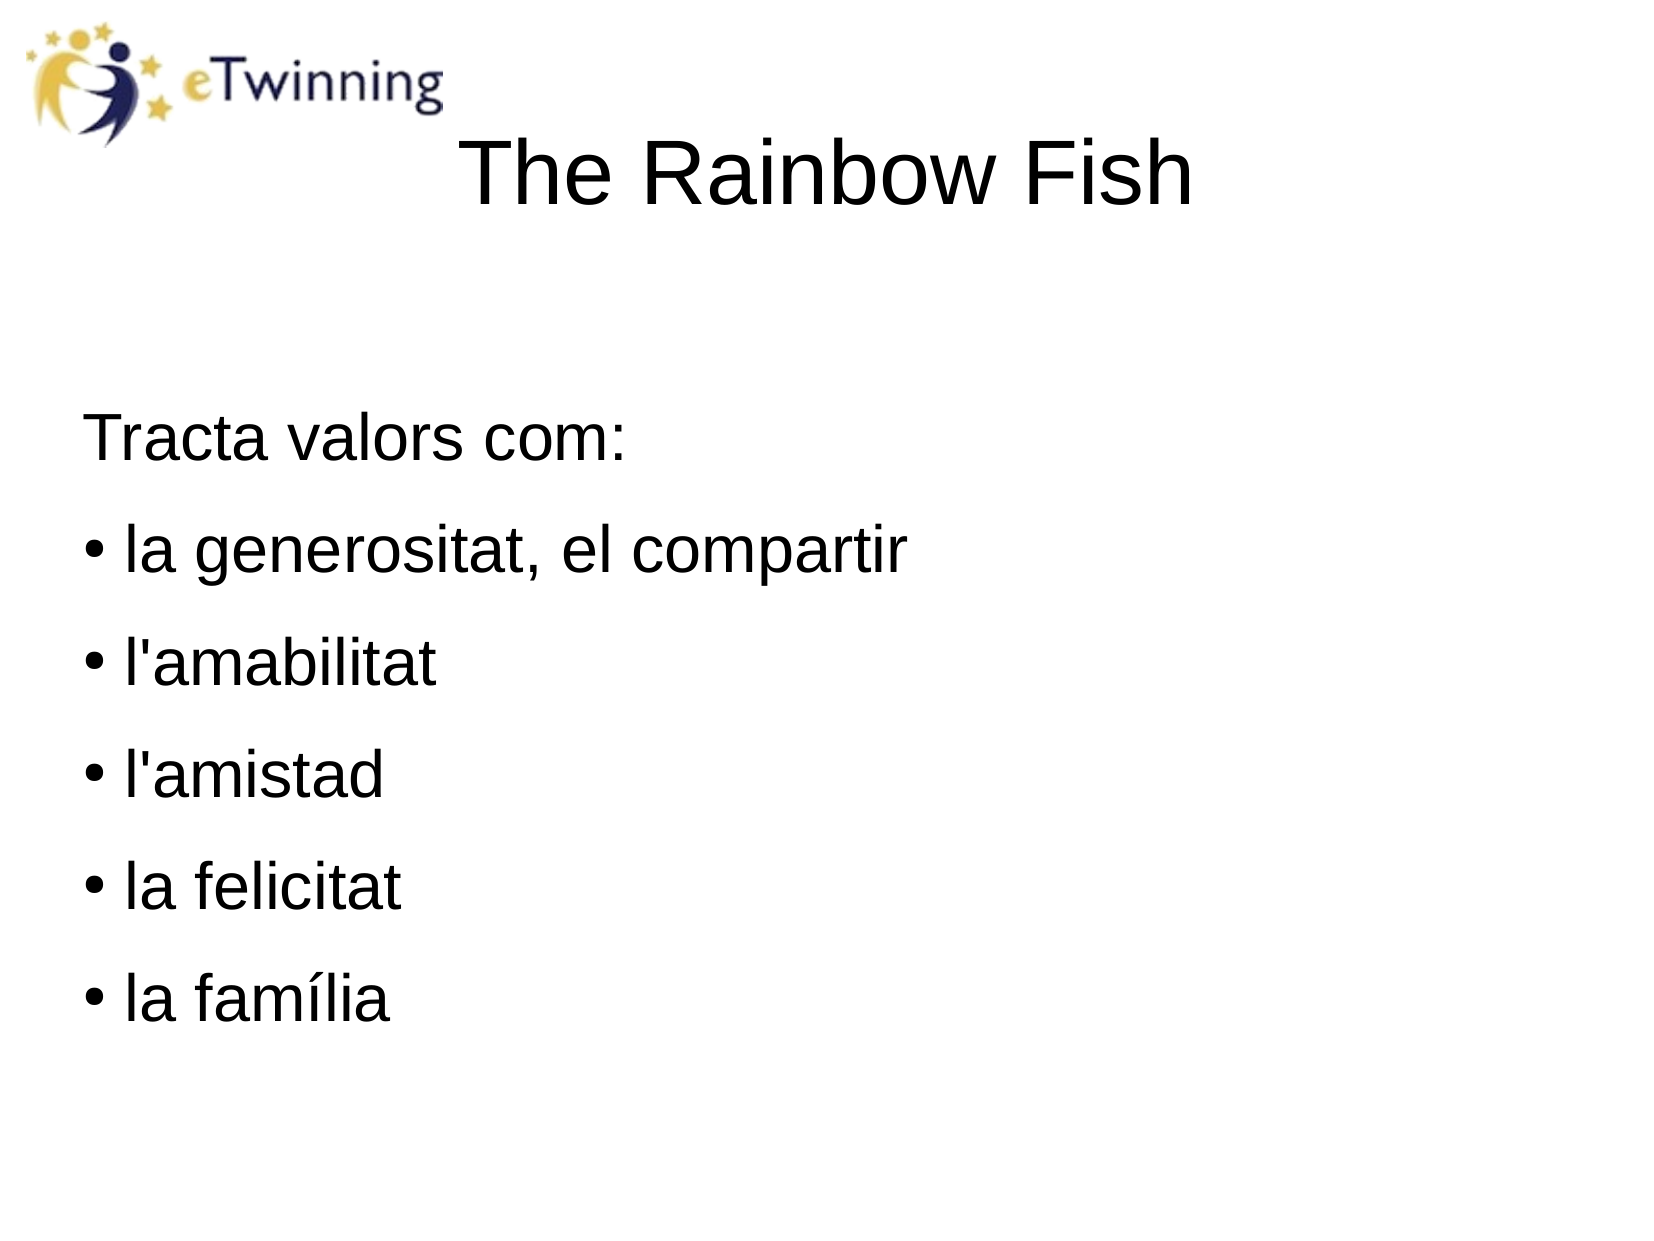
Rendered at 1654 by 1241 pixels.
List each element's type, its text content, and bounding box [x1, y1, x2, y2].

picture [26, 20, 443, 148]
subtitle Tracta valors com: la generositat, el compartir l'amabilitat l'amistad la felicitat la família [82, 290, 1571, 1109]
title The Rainbow Fish [82, 88, 1571, 257]
